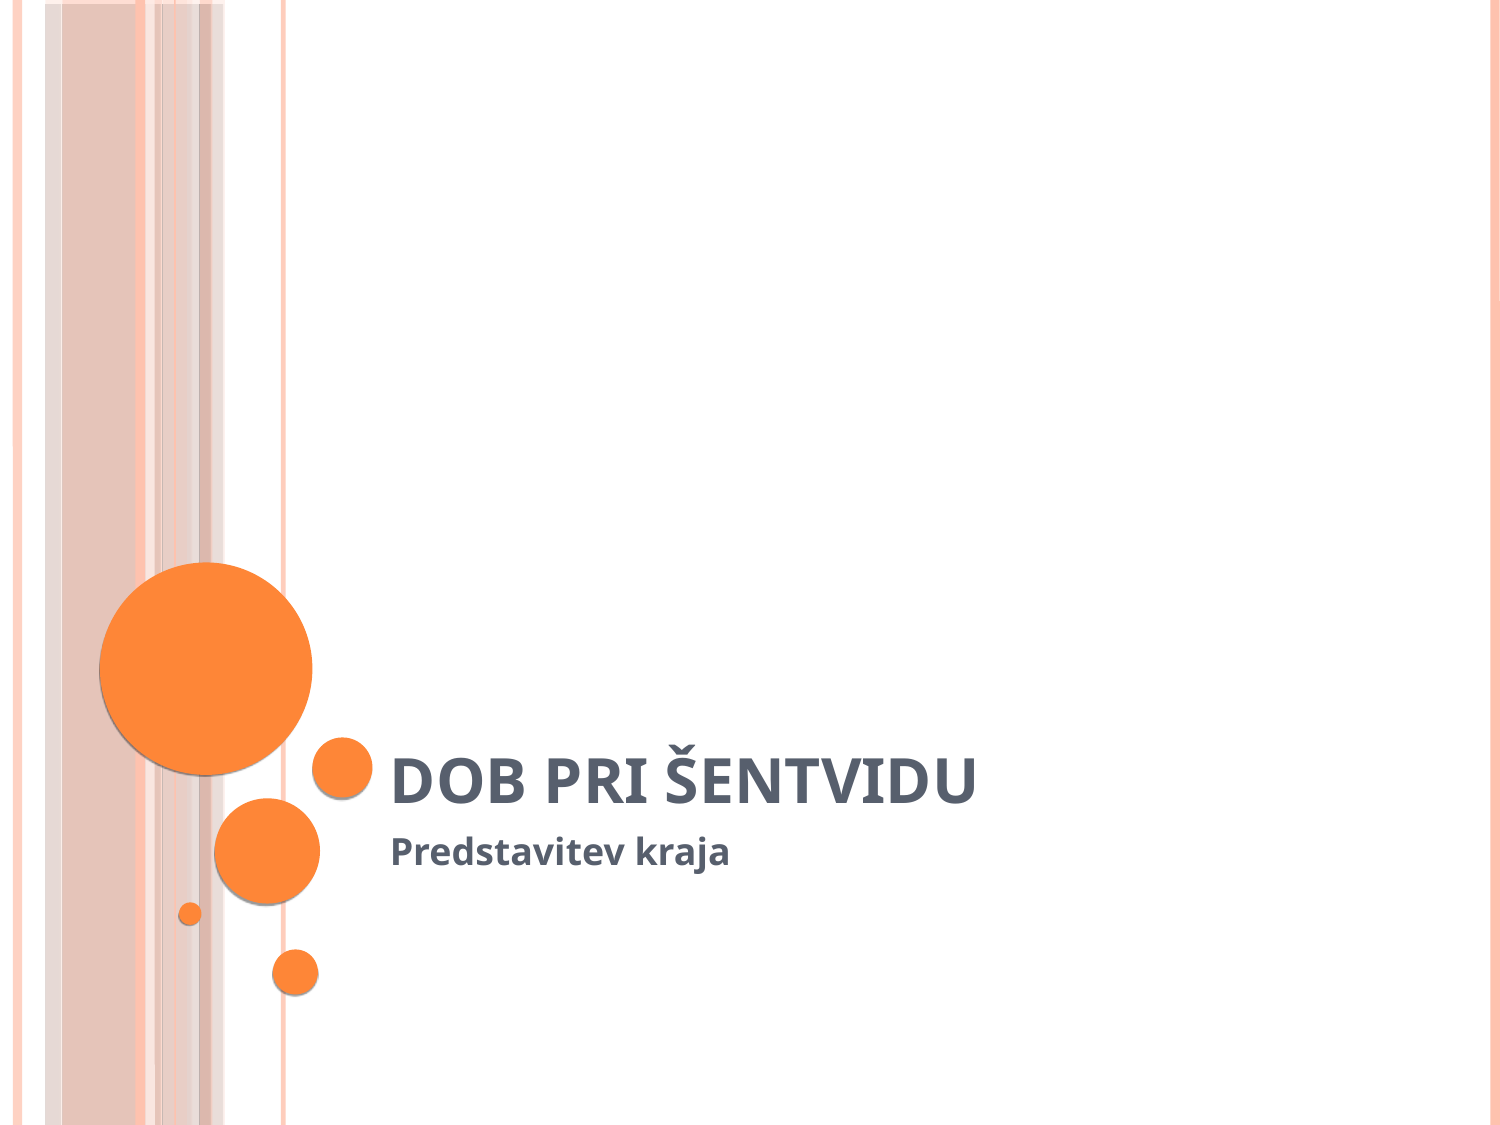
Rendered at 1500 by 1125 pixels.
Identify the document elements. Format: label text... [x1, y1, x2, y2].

subtitle Predstavitev kraja [375, 820, 1388, 1046]
title Dob pri Šentvidu [375, 512, 1388, 820]
